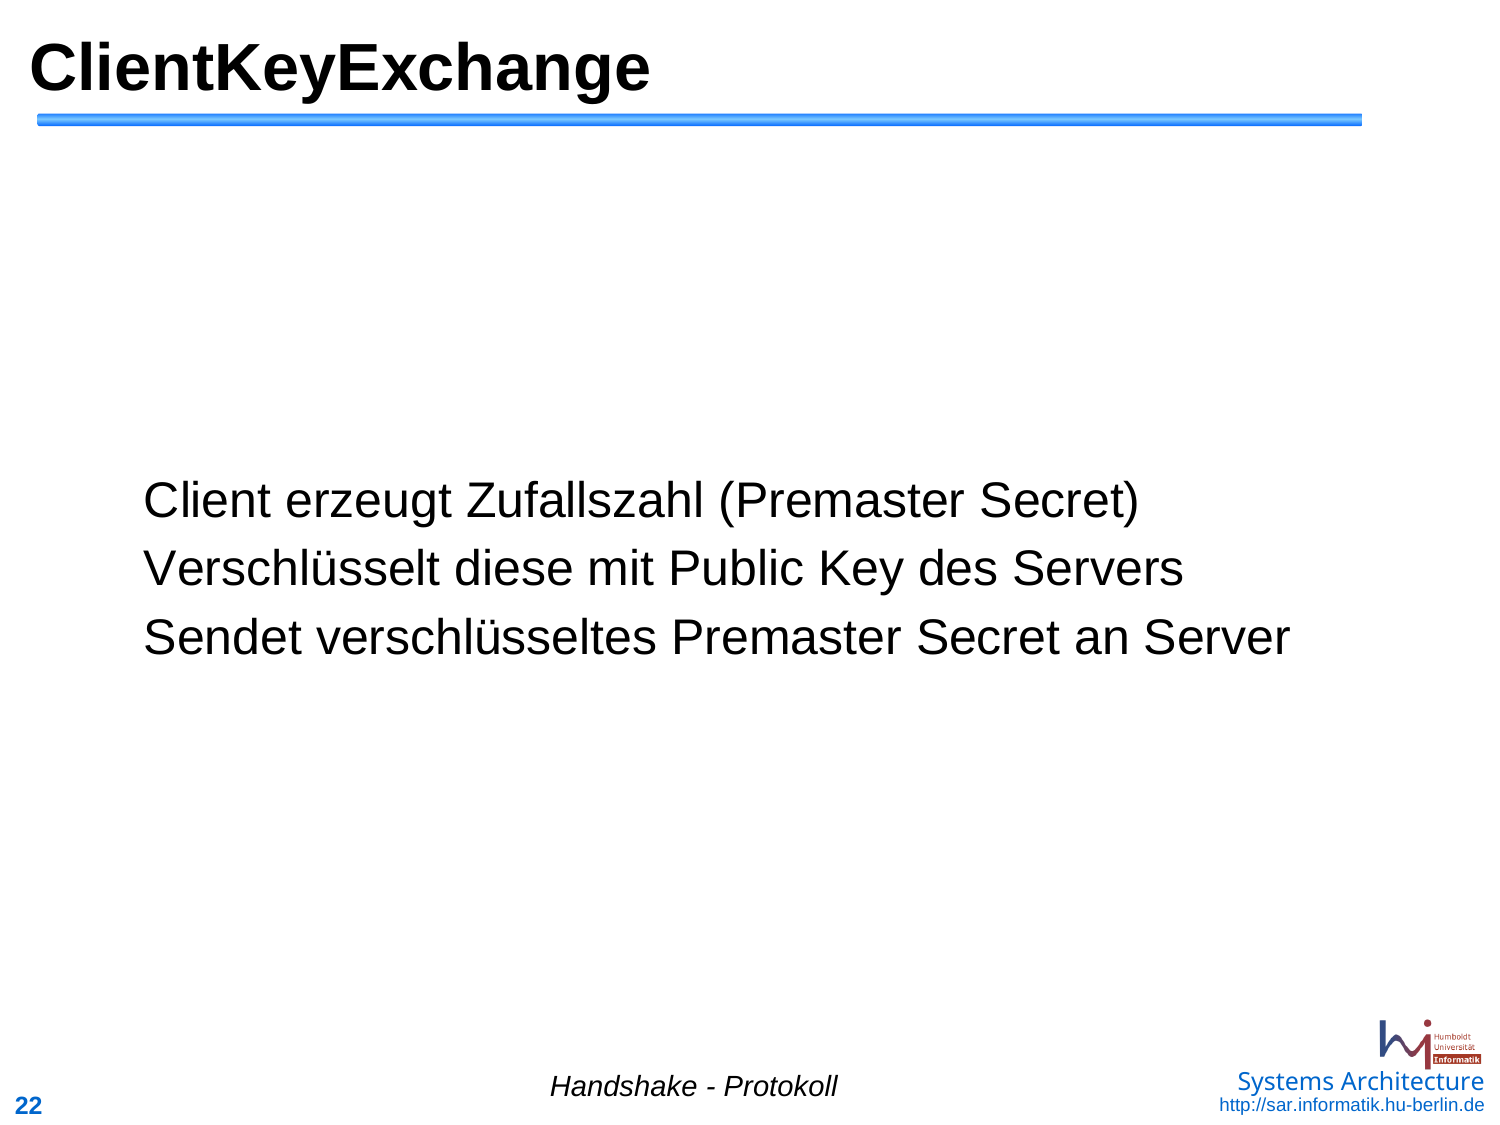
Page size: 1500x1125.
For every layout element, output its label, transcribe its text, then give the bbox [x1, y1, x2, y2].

picture [1376, 1016, 1483, 1071]
text_box Handshake - Protokoll [442, 1062, 945, 1111]
title ClientKeyExchange [29, 19, 1500, 115]
list Client erzeugt Zufallszahl (Premaster Secret) Verschlüsselt diese mit Public Key des Servers Sendet verschlüsseltes Premaster Secret an Server [143, 472, 1447, 838]
